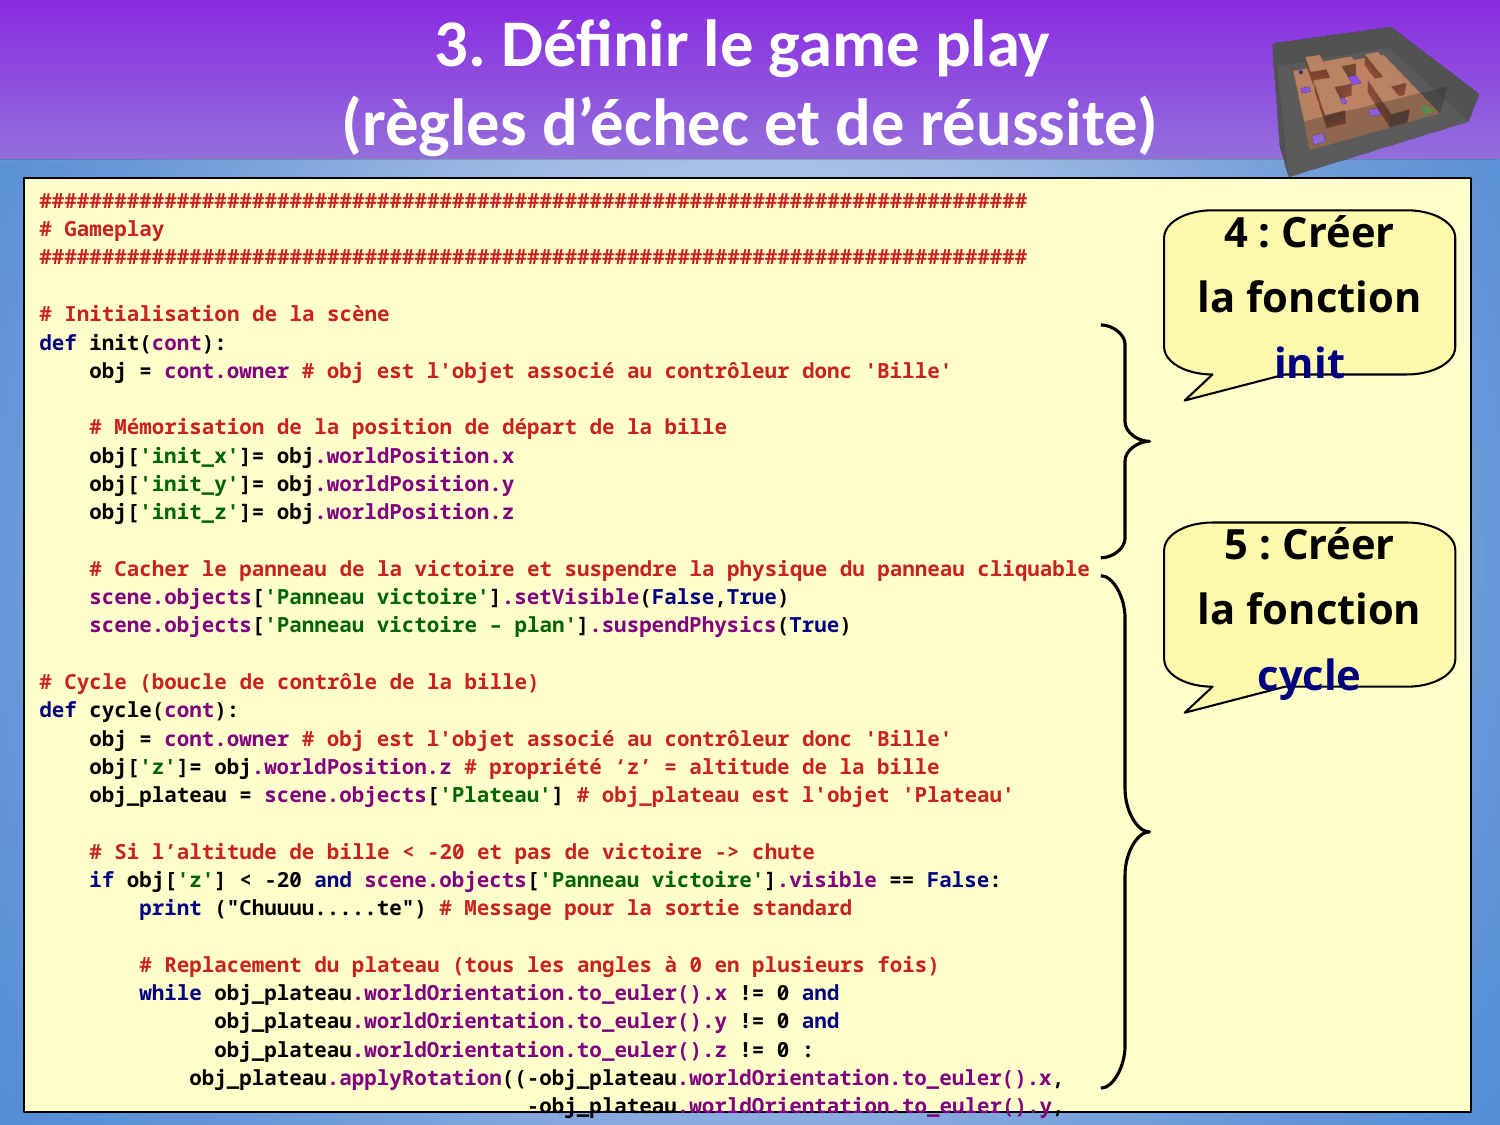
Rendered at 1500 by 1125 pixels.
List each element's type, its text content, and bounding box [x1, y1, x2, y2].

text_box 3. Définir le game play (règles d’échec et de réussite) [0, 0, 1500, 159]
picture [0, 27, 1500, 1125]
text_box 5 : Créer la fonction cycle [1164, 522, 1456, 713]
text_box 4 : Créer la fonction init [1164, 210, 1456, 401]
text_box ############################################################################### # Gameplay ############################################################################### # Initialisation de la scène def init(cont): obj = cont.owner # obj est l'objet associé au contrôleur donc 'Bille' # Mémorisation de la position de départ de la bille obj['init_x']= obj.worldPosition.x obj['init_y']= obj.worldPosition.y obj['init_z']= obj.worldPosition.z # Cacher le panneau de la victoire et suspendre la physique du panneau cliquable scene.objects['Panneau victoire'].setVisible(False,True) scene.objects['Panneau victoire – plan'].suspendPhysics(True) # Cycle (boucle de contrôle de la bille) def cycle(cont): obj = cont.owner # obj est l'objet associé au contrôleur donc 'Bille' obj['z']= obj.worldPosition.z # propriété ‘z’ = altitude de la bille obj_plateau = scene.objects['Plateau'] # obj_plateau est l'objet 'Plateau' # Si l’altitude de bille < -20 et pas de victoire -> chute if obj['z'] < -20 and scene.objects['Panneau victoire'].visible == False: print ("Chuuuu.....te") # Message pour la sortie standard # Replacement du plateau (tous les angles à 0 en plusieurs fois) while obj_plateau.worldOrientation.to_euler().x != 0 and obj_plateau.worldOrientation.to_euler().y != 0 and obj_plateau.worldOrientation.to_euler().z != 0 : obj_plateau.applyRotation((-obj_plateau.worldOrientation.to_euler().x, -obj_plateau.worldOrientation.to_euler().y, -obj_plateau.worldOrientation.to_euler().z), False) # Mettre la bille à la position de départ avec une vitesse nulle obj.worldLinearVelocity = (0, 0, 0) obj.worldAngularVelocity = (0, 0, 0) obj.worldPosition.x = obj['init_x'] obj.worldPosition.y = obj['init_y'] obj.worldPosition.z = obj['init_z'] + 0,5 # On repose la bille [23, 177, 1471, 1112]
